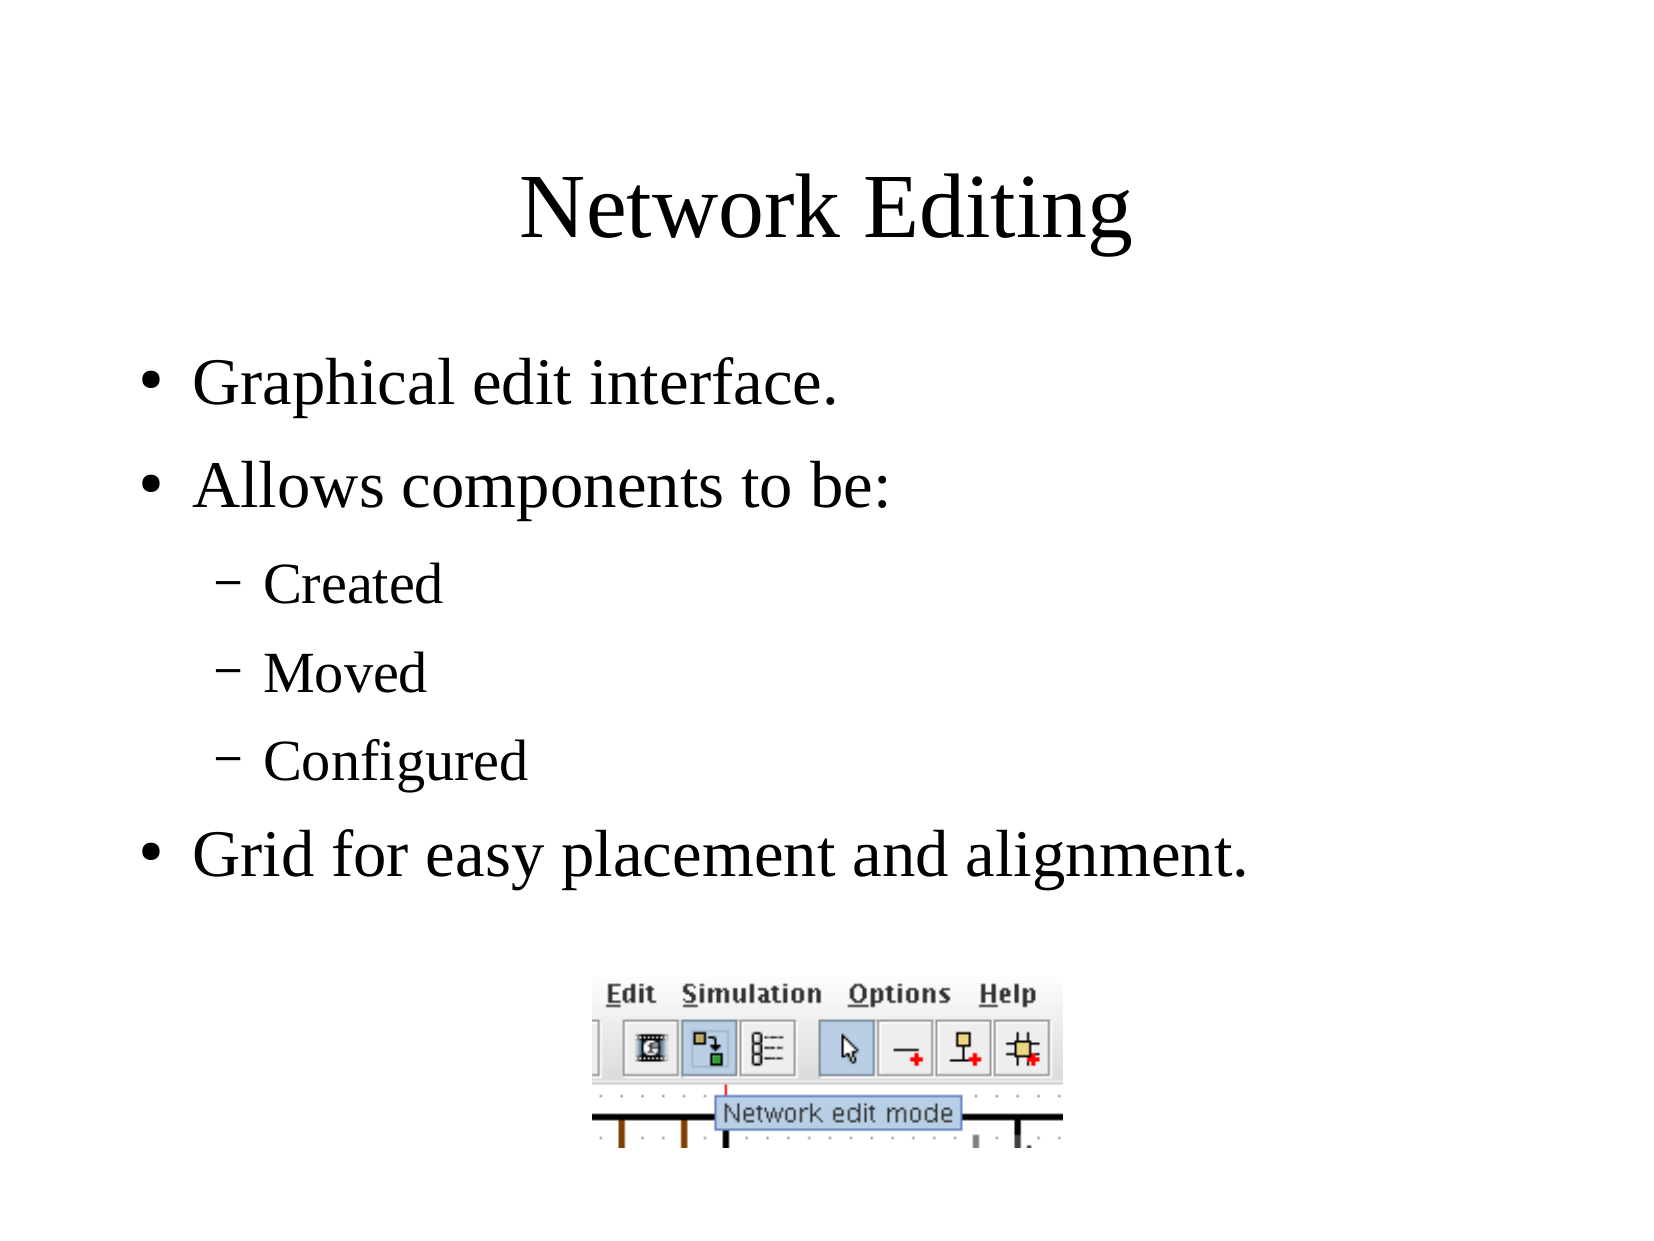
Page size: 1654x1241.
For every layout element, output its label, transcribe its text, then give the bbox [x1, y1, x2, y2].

list Graphical edit interface. Allows components to be: Created Moved Configured Grid for easy placement and alignment. [121, 344, 1534, 1127]
picture [592, 974, 1063, 1148]
title Network Editing [121, 102, 1534, 311]
